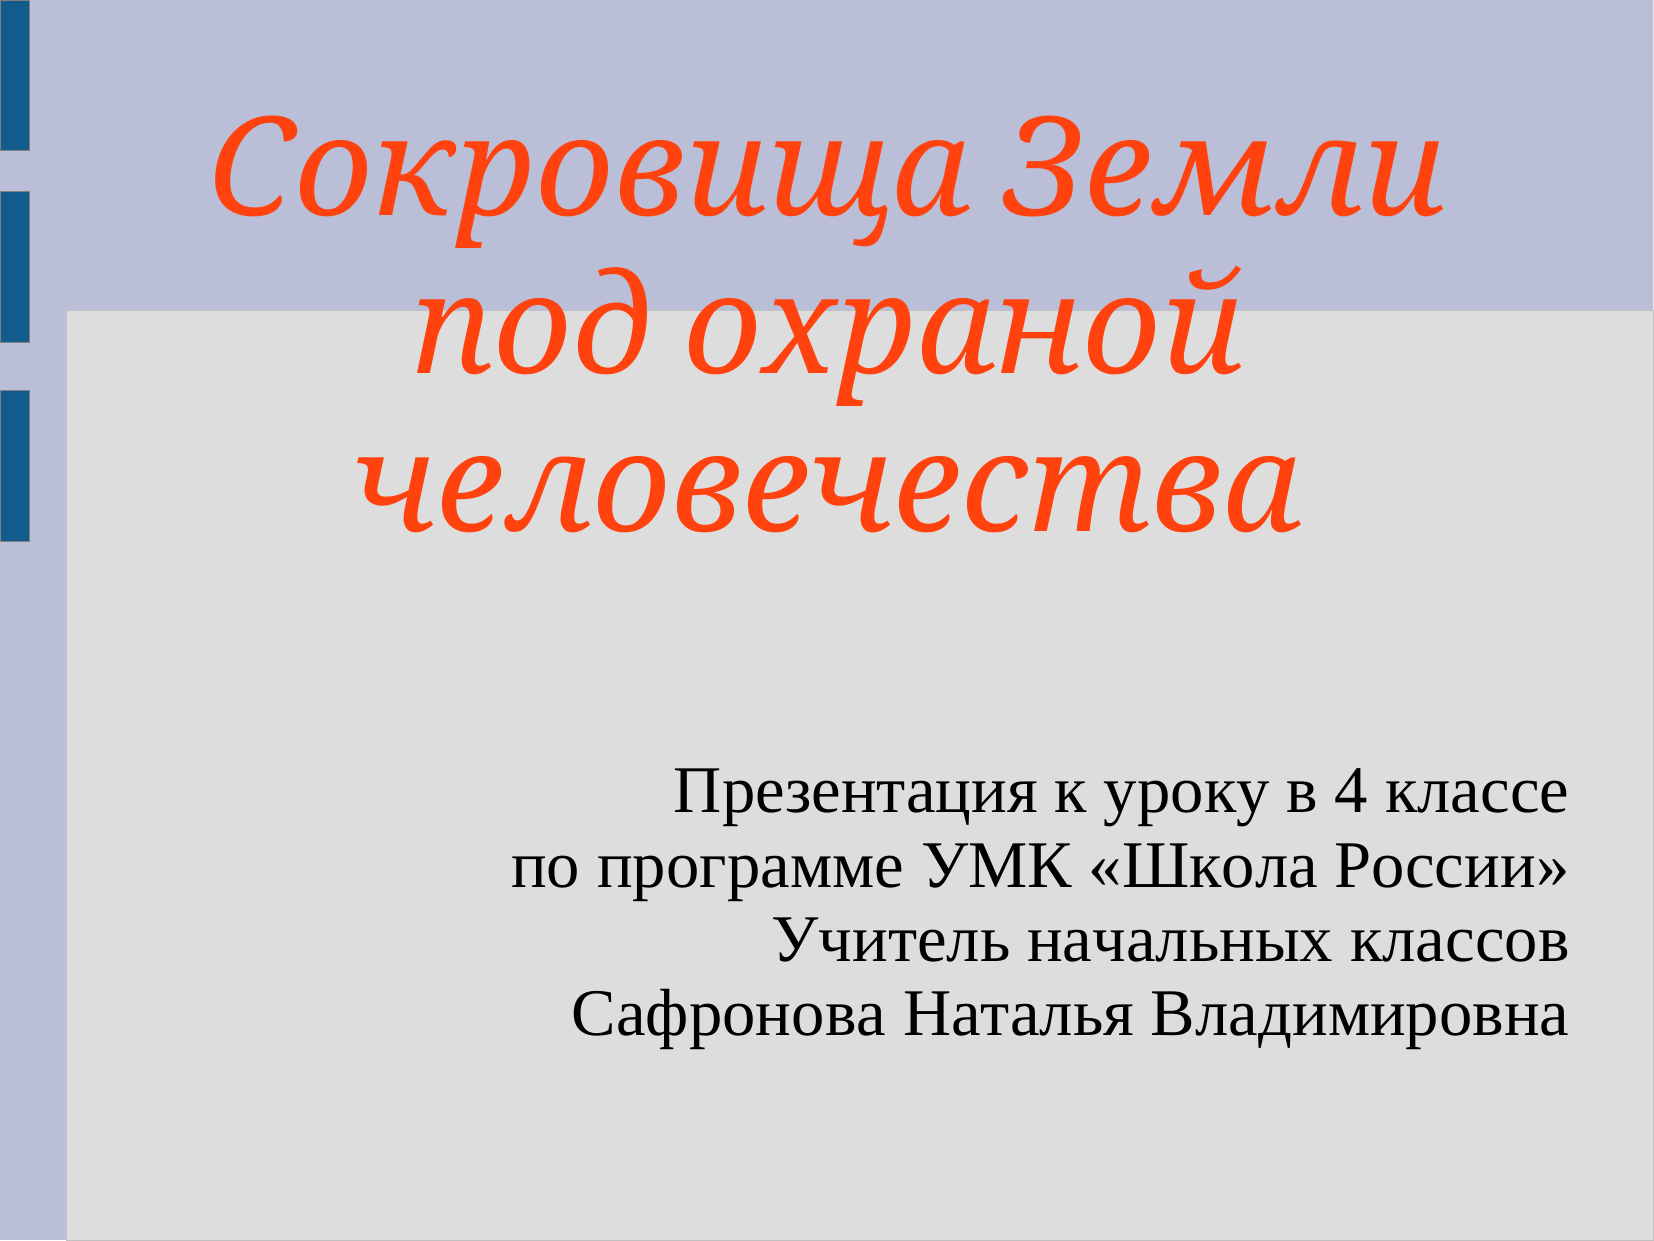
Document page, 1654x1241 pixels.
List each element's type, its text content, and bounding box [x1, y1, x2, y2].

subtitle Презентация к уроку в 4 классе по программе УМК «Школа России» Учитель начальных классов Сафронова Наталья Владимировна [158, 704, 1571, 1099]
title Сокровища Земли под охраной человечества [121, 91, 1534, 567]
